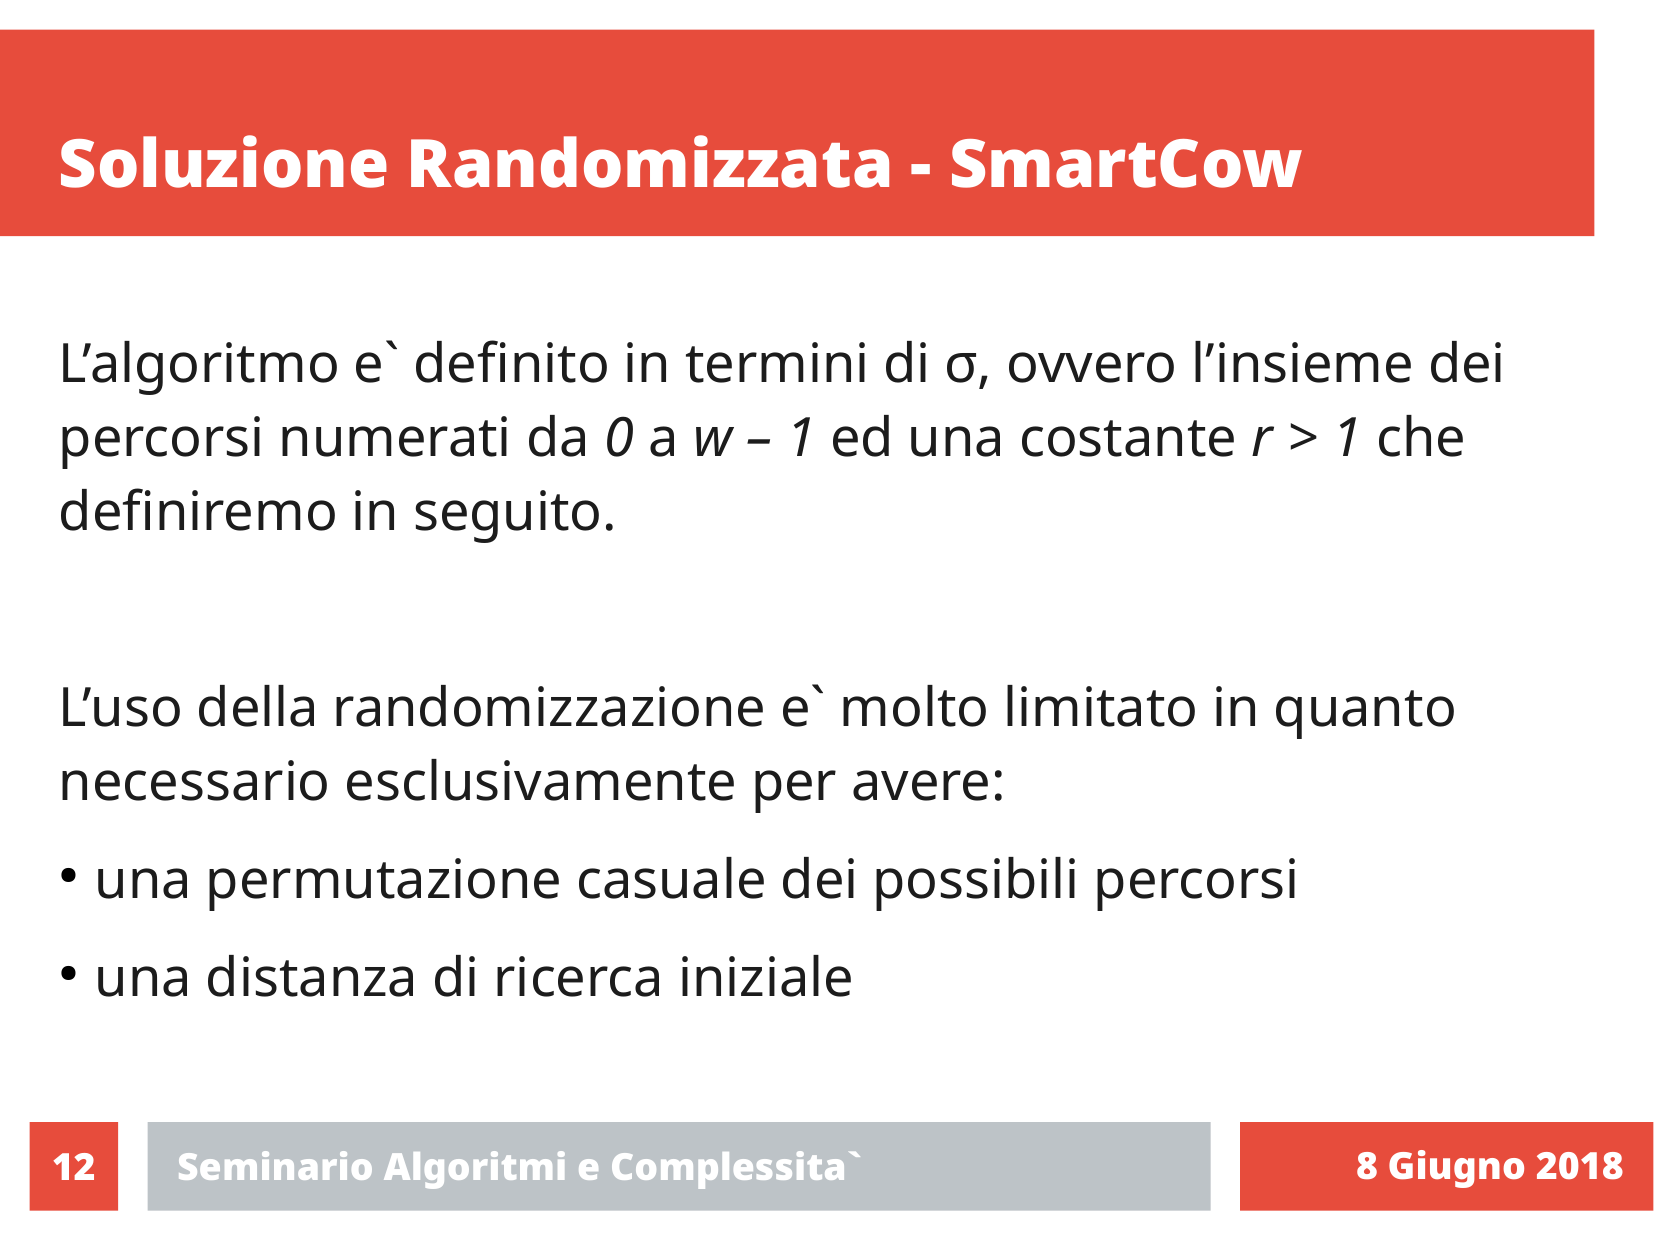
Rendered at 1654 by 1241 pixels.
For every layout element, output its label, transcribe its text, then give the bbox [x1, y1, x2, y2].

list L’algoritmo e` definito in termini di σ, ovvero l’insieme dei percorsi numerati da 0 a w – 1 ed una costante r > 1 che definiremo in seguito. L’uso della randomizzazione e` molto limitato in quanto necessario esclusivamente per avere: una permutazione casuale dei possibili percorsi una distanza di ricerca iniziale [59, 324, 1565, 1093]
title Soluzione Randomizzata - SmartCow [59, 59, 1595, 207]
